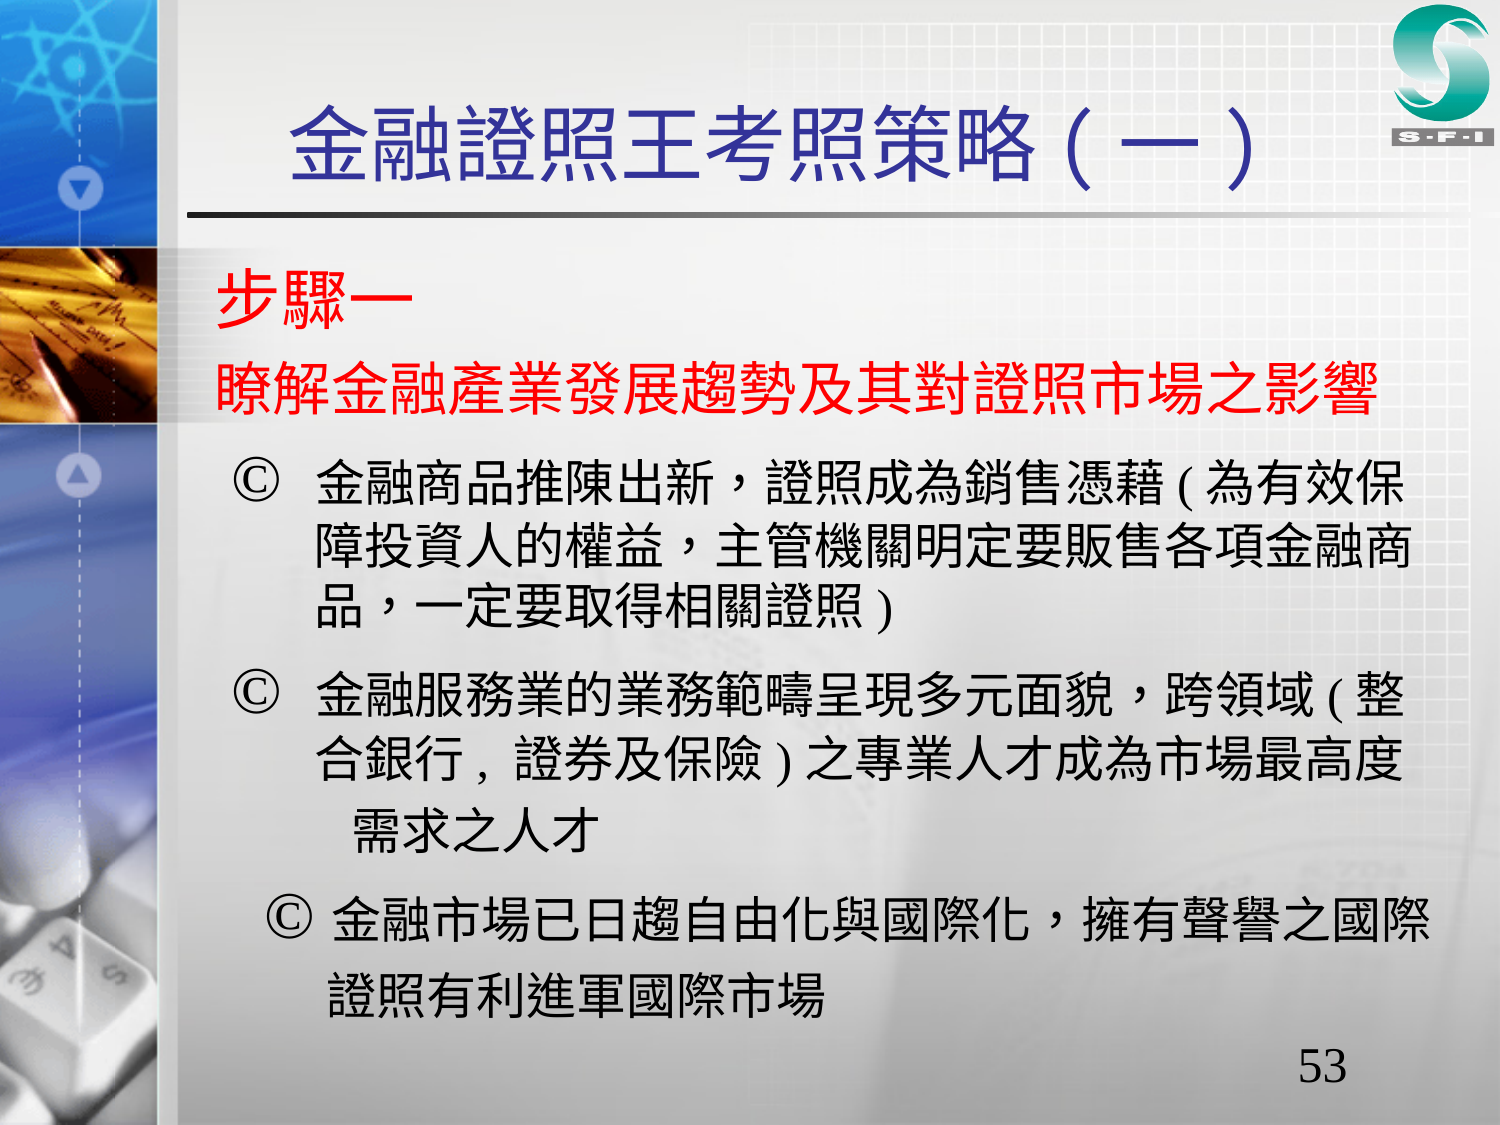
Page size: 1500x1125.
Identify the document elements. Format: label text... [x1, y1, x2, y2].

title 金融證照王考照策略(一) [188, 101, 1363, 201]
list 步驟一 瞭解金融產業發展趨勢及其對證照市場之影響 © 金融商品推陳出新，證照成為銷售憑藉(為有效保障投資人的權益，主管機關明定要販售各項金融商品，一定要取得相關證照) © 金融服務業的業務範疇呈現多元面貌，跨領域(整 合銀行, 證券及保險)之專業人才成為市場最高度 需求之人才 ©金融市場已日趨自由化與國際化，擁有聲譽之國際 證照有利進軍國際市場 [200, 249, 1450, 1088]
picture [0, 0, 1500, 1125]
